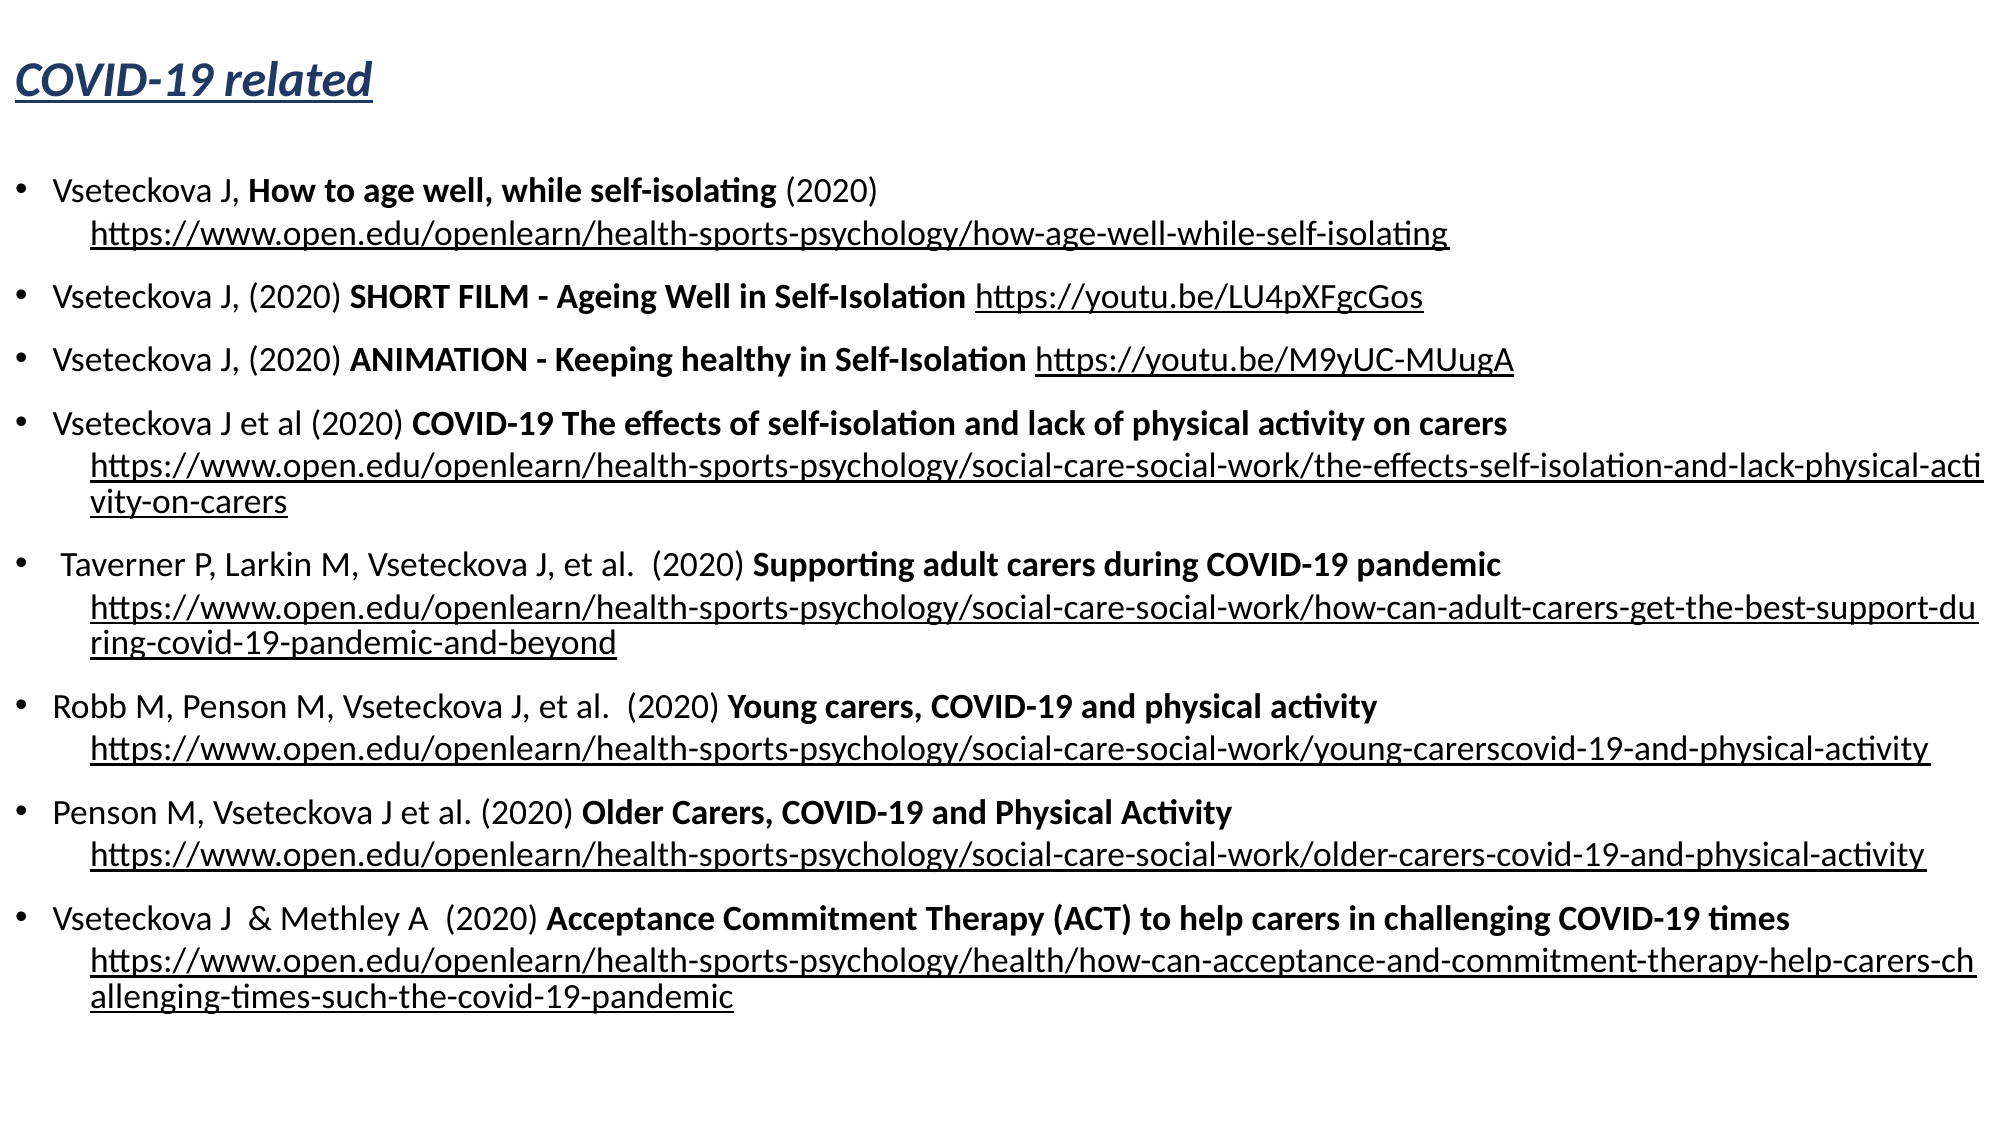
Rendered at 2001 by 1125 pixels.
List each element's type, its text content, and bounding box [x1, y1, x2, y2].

list COVID-19 related Vseteckova J, How to age well, while self-isolating (2020) https://www.open.edu/openlearn/health-sports-psychology/how-age-well-while-self-isolating Vseteckova J, (2020) SHORT FILM - Ageing Well in Self-Isolation https://youtu.be/LU4pXFgcGos Vseteckova J, (2020) ANIMATION - Keeping healthy in Self-Isolation https://youtu.be/M9yUC-MUugA Vseteckova J et al (2020) COVID-19 The effects of self-isolation and lack of physical activity on carers https://www.open.edu/openlearn/health-sports-psychology/social-care-social-work/the-effects-self-isolation-and-lack-physical-activity-on-carers Taverner P, Larkin M, Vseteckova J, et al. (2020) Supporting adult carers during COVID-19 pandemic https://www.open.edu/openlearn/health-sports-psychology/social-care-social-work/how-can-adult-carers-get-the-best-support-during-covid-19-pandemic-and-beyond Robb M, Penson M, Vseteckova J, et al. (2020) Young carers, COVID-19 and physical activity https://www.open.edu/openlearn/health-sports-psychology/social-care-social-work/young-carerscovid-19-and-physical-activity Penson M, Vseteckova J et al. (2020) Older Carers, COVID-19 and Physical Activity https://www.open.edu/openlearn/health-sports-psychology/social-care-social-work/older-carers-covid-19-and-physical-activity Vseteckova J & Methley A (2020) Acceptance Commitment Therapy (ACT) to help carers in challenging COVID-19 times https://www.open.edu/openlearn/health-sports-psychology/health/how-can-acceptance-and-commitment-therapy-help-carers-challenging-times-such-the-covid-19-pandemic [0, 0, 2000, 1125]
